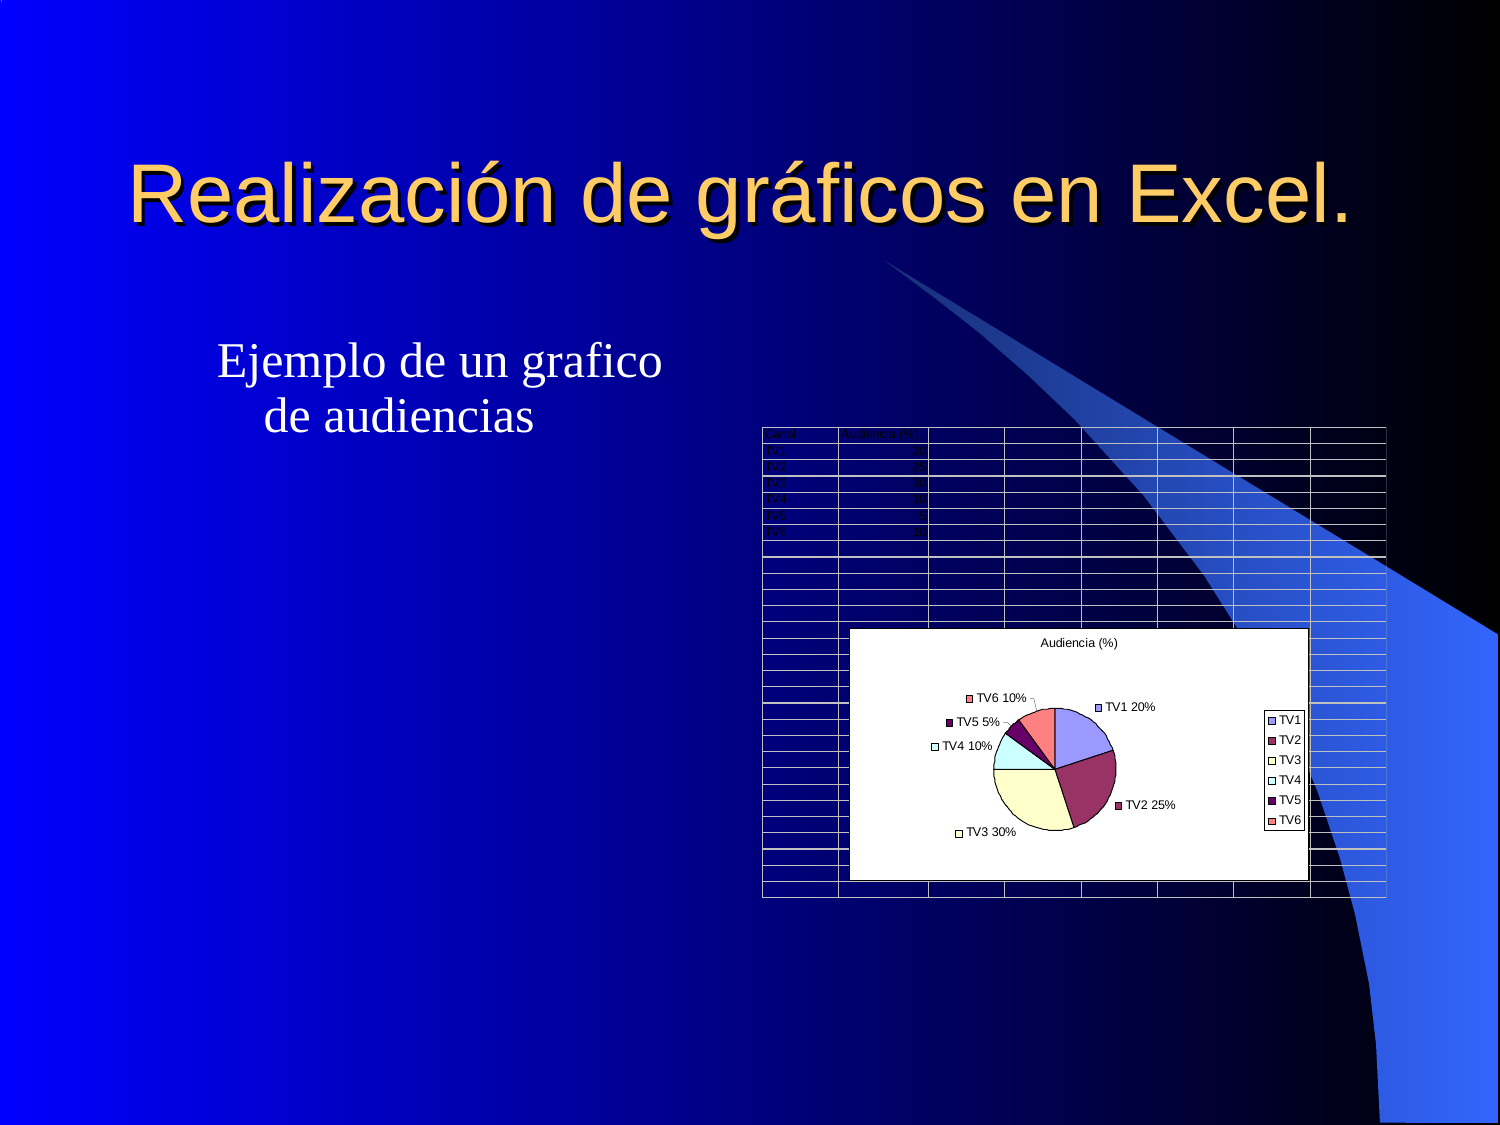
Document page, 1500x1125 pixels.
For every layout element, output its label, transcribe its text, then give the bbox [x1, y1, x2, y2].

title Realización de gráficos en Excel. [111, 99, 1438, 288]
chart [761, 426, 1387, 899]
list Ejemplo de un grafico de audiencias [111, 324, 738, 1001]
